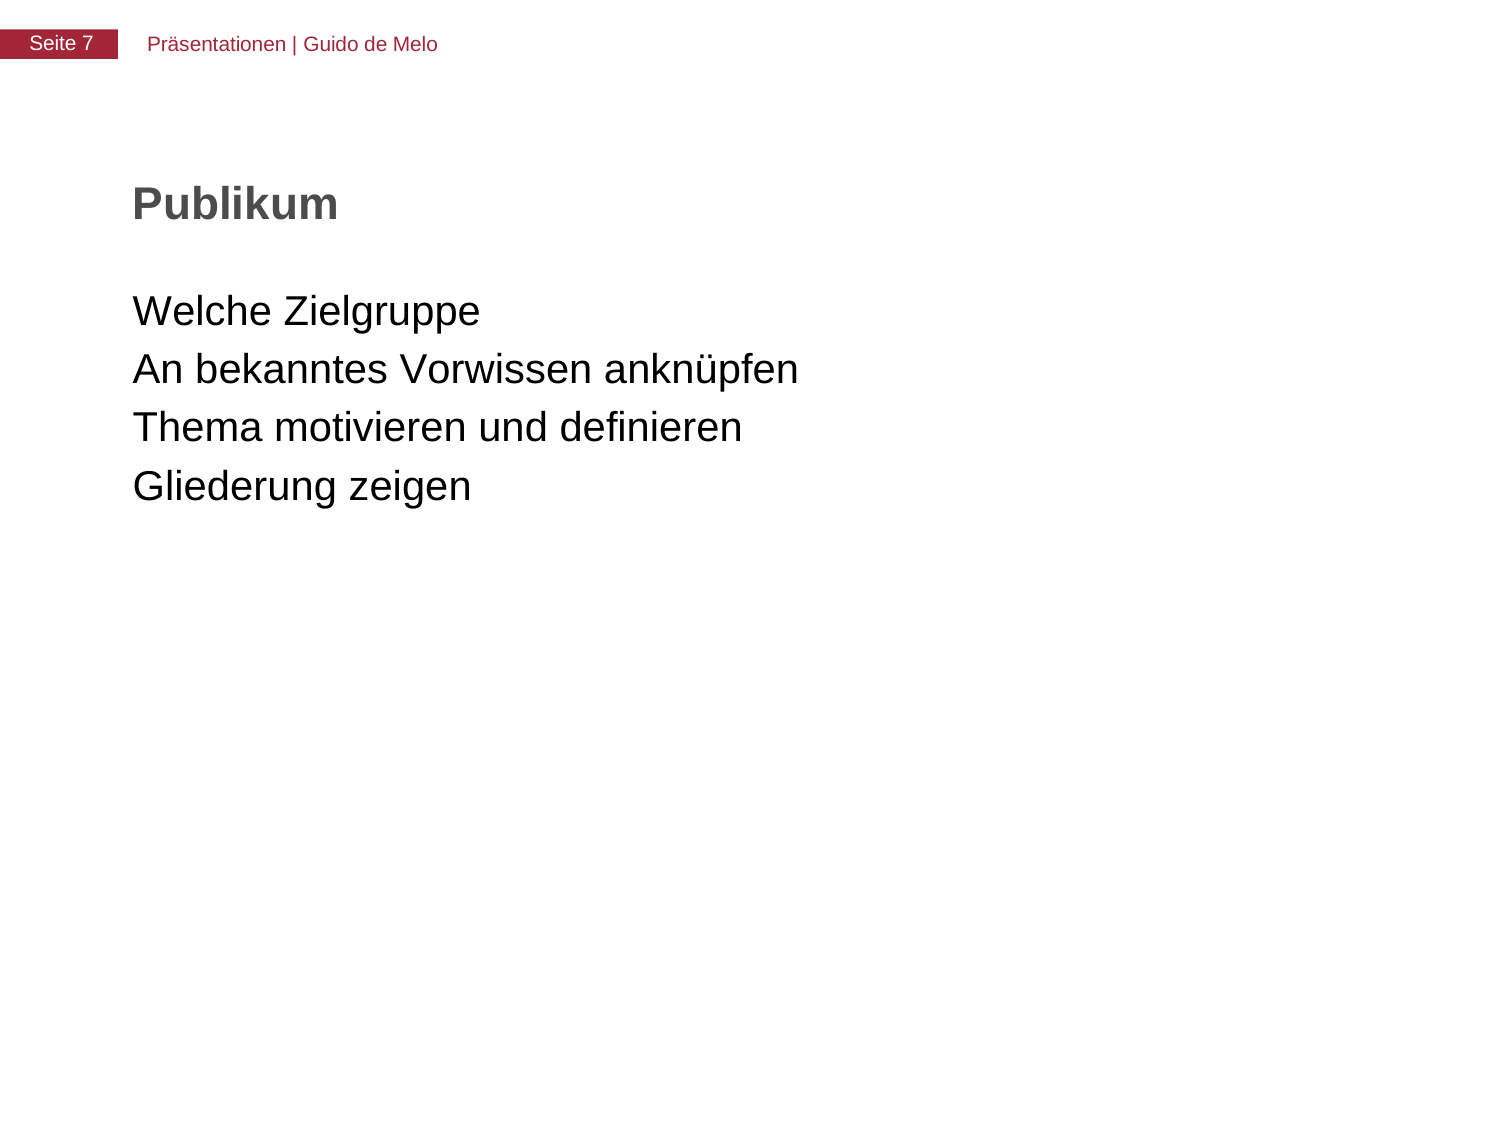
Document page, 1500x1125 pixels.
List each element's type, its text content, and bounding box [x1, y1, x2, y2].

list Welche Zielgruppe An bekanntes Vorwissen anknüpfen Thema motivieren und definieren Gliederung zeigen [132, 287, 1371, 888]
title Publikum [132, 149, 1413, 258]
